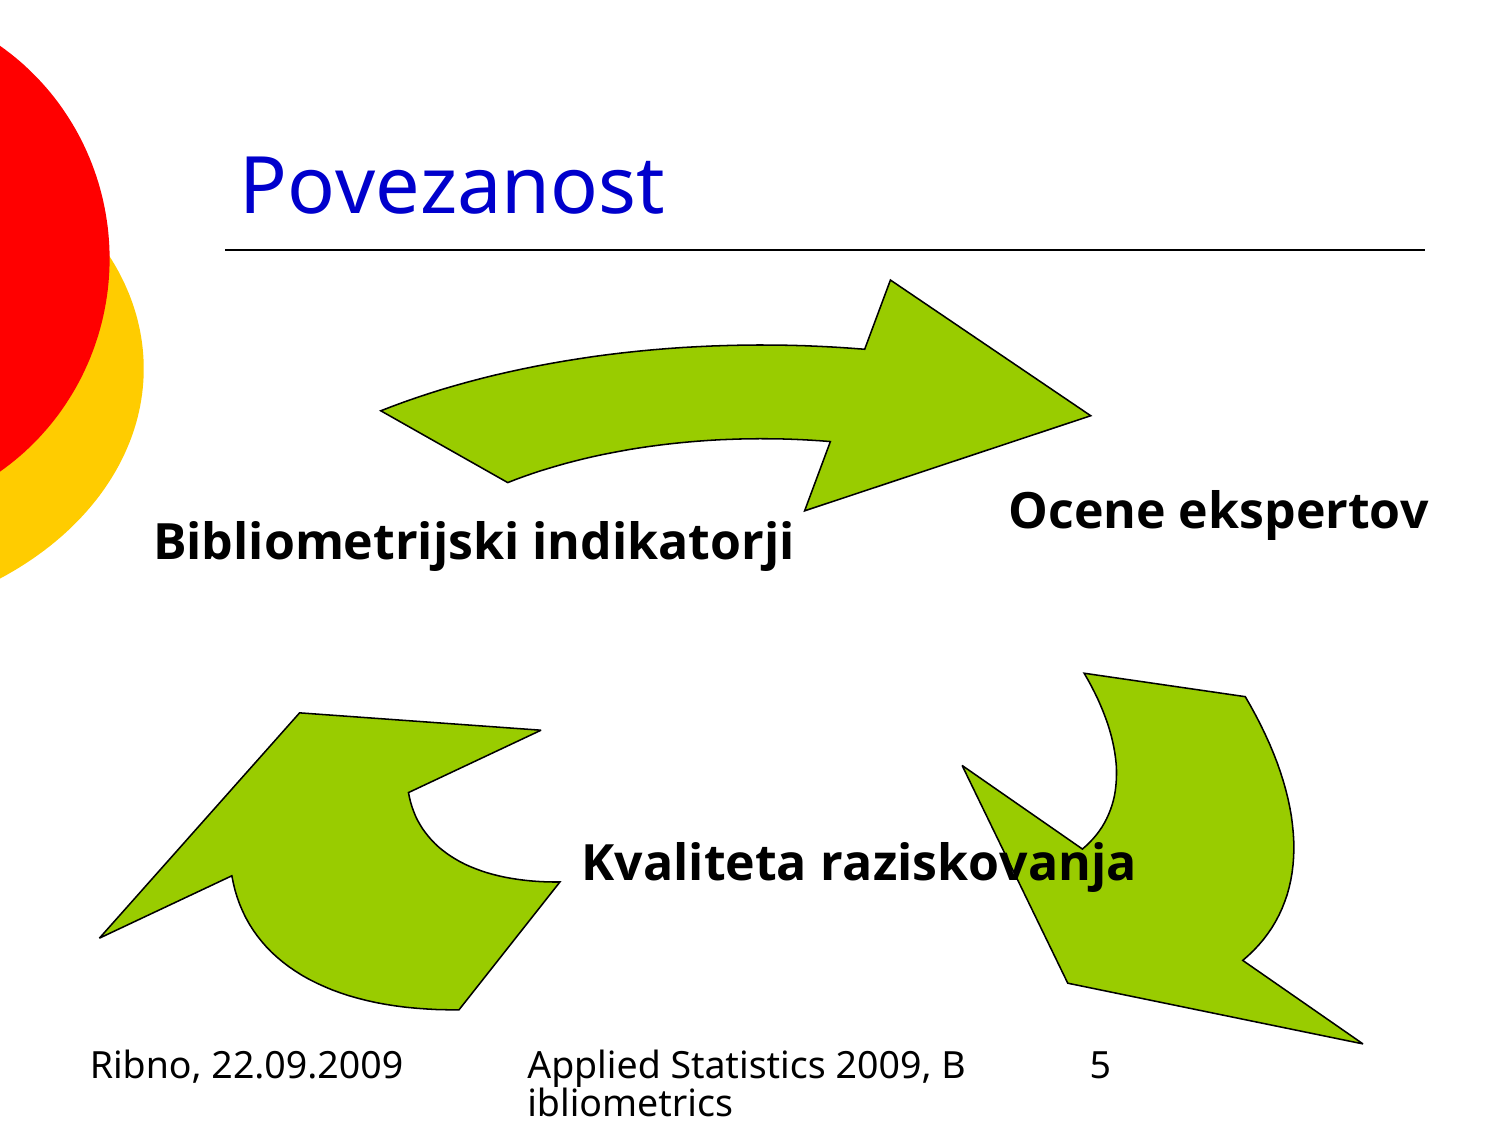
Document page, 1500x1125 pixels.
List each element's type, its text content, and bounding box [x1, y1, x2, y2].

text_box Bibliometrijski indikatorji [153, 423, 515, 596]
text_box Kvaliteta raziskovanja [581, 774, 944, 947]
text_box [962, 673, 1363, 1044]
text_box [380, 280, 1091, 511]
text_box [99, 712, 560, 1010]
title Povezanost [224, 49, 1425, 237]
text_box Ocene ekspertov [1008, 423, 1371, 595]
